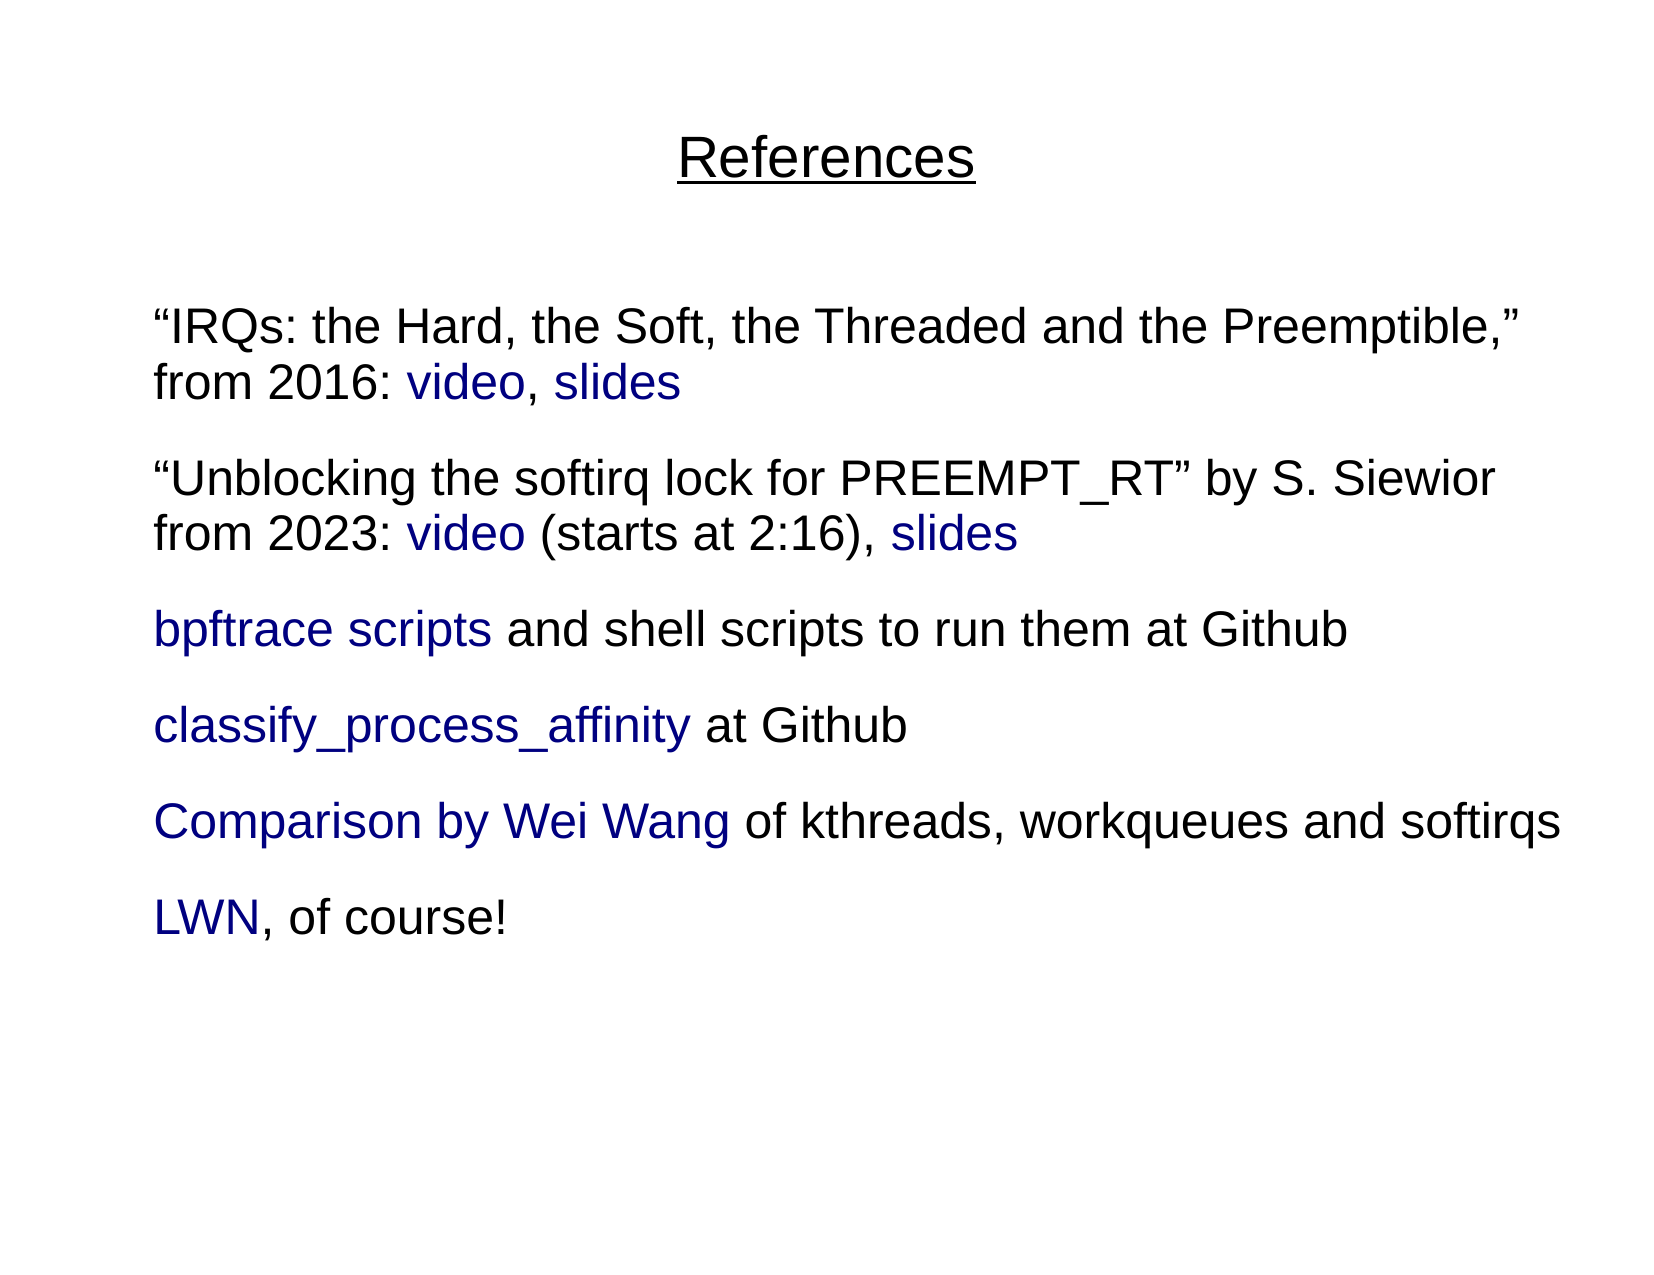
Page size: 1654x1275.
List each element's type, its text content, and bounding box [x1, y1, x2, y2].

list “IRQs: the Hard, the Soft, the Threaded and the Preemptible,” from 2016: video, slides “Unblocking the softirq lock for PREEMPT_RT” by S. Siewior from 2023: video (starts at 2:16), slides bpftrace scripts and shell scripts to run them at Github classify_process_affinity at Github Comparison by Wei Wang of kthreads, workqueues and softirqs LWN, of course! [82, 298, 1571, 1038]
title References [82, 50, 1571, 264]
